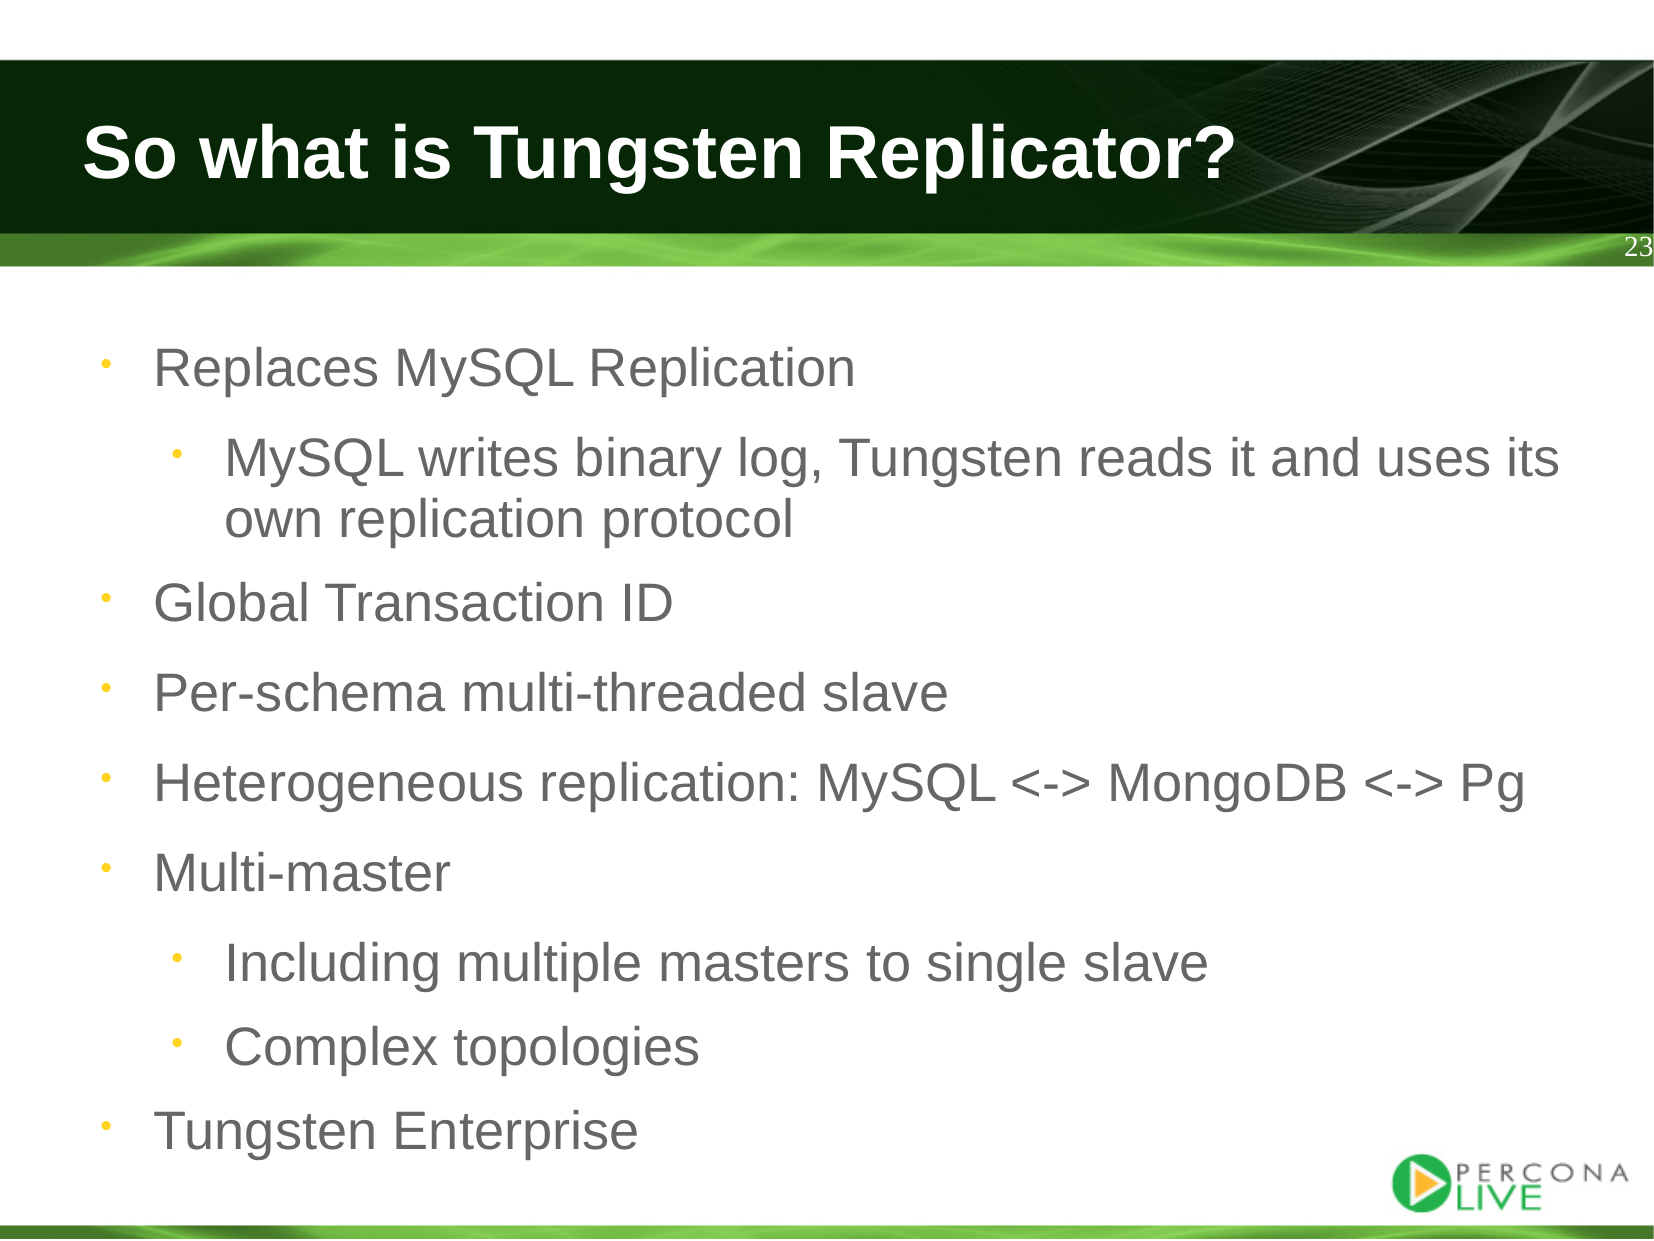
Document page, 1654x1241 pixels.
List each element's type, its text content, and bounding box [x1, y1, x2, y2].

list Replaces MySQL Replication MySQL writes binary log, Tungsten reads it and uses its own replication protocol Global Transaction ID Per-schema multi-threaded slave Heterogeneous replication: MySQL <-> MongoDB <-> Pg Multi-master Including multiple masters to single slave Complex topologies Tungsten Enterprise [82, 337, 1571, 1162]
picture [0, 1, 1654, 1239]
title So what is Tungsten Replicator? [82, 49, 1571, 257]
